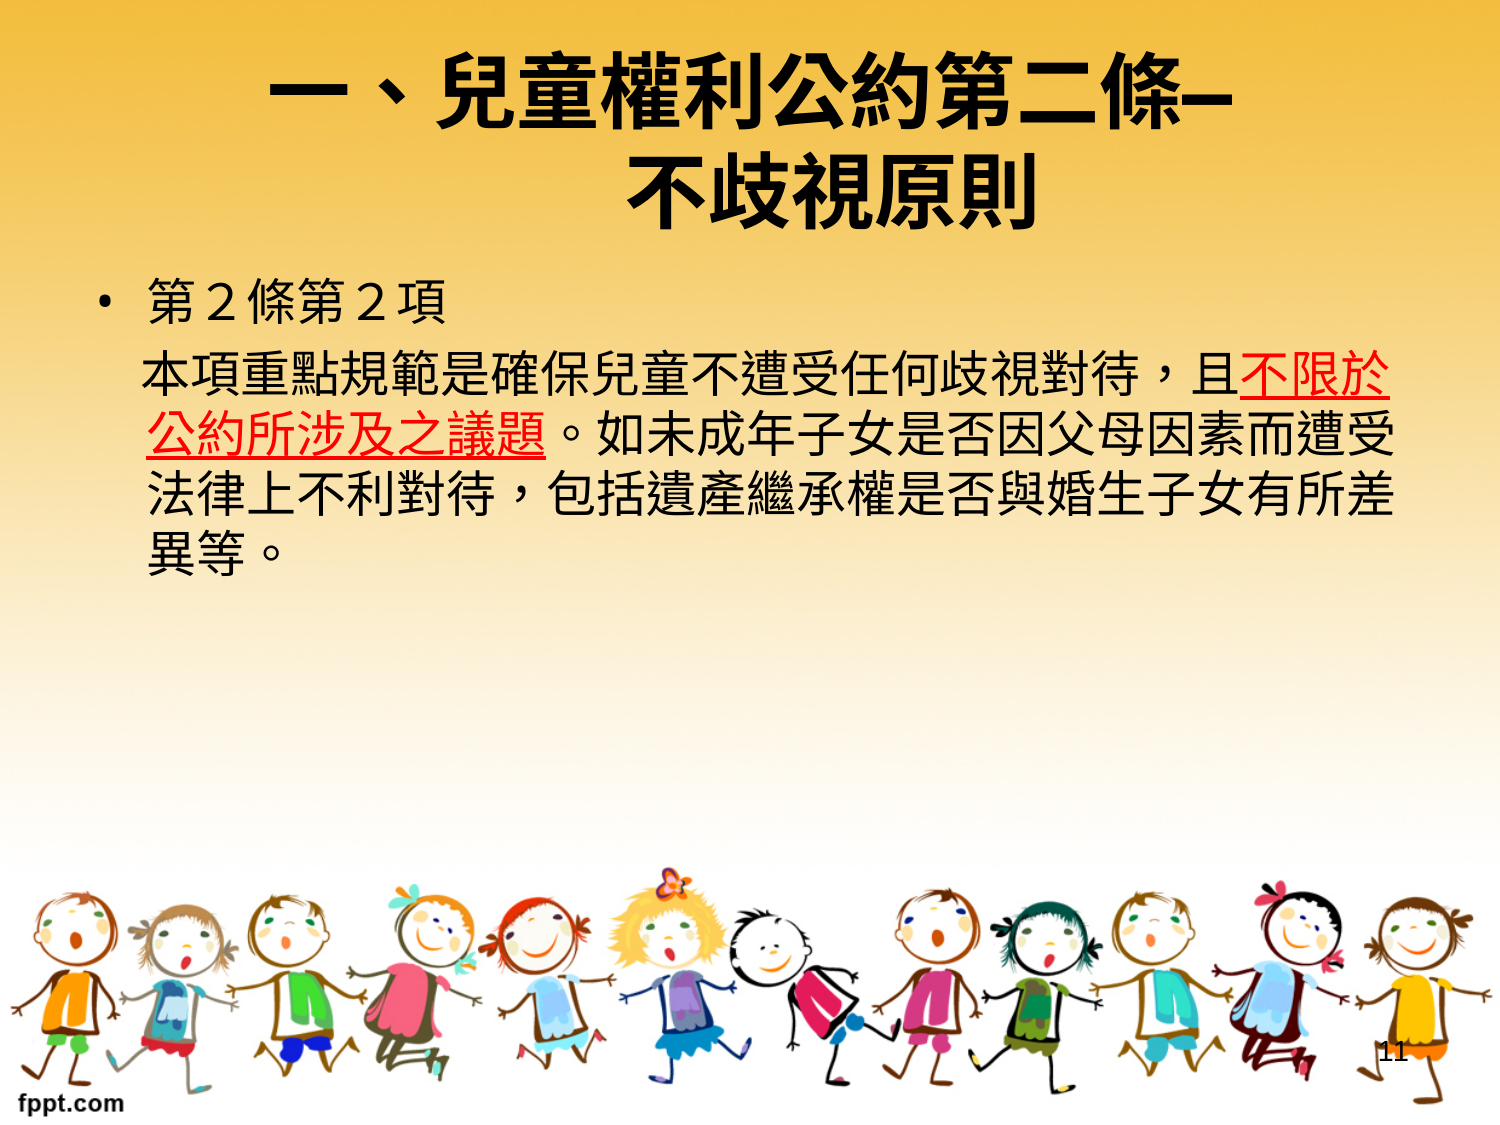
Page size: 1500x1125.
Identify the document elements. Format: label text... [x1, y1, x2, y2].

title 一、兒童權利公約第二條— 不歧視原則 [75, 45, 1426, 233]
picture [0, 0, 1500, 1125]
list 第２條第２項 本項重點規範是確保兒童不遭受任何歧視對待，且不限於公約所涉及之議題。如未成年子女是否因父母因素而遭受法律上不利對待，包括遺產繼承權是否與婚生子女有所差異等。 [75, 262, 1426, 1005]
text_box <編號> [1074, 1024, 1426, 1103]
